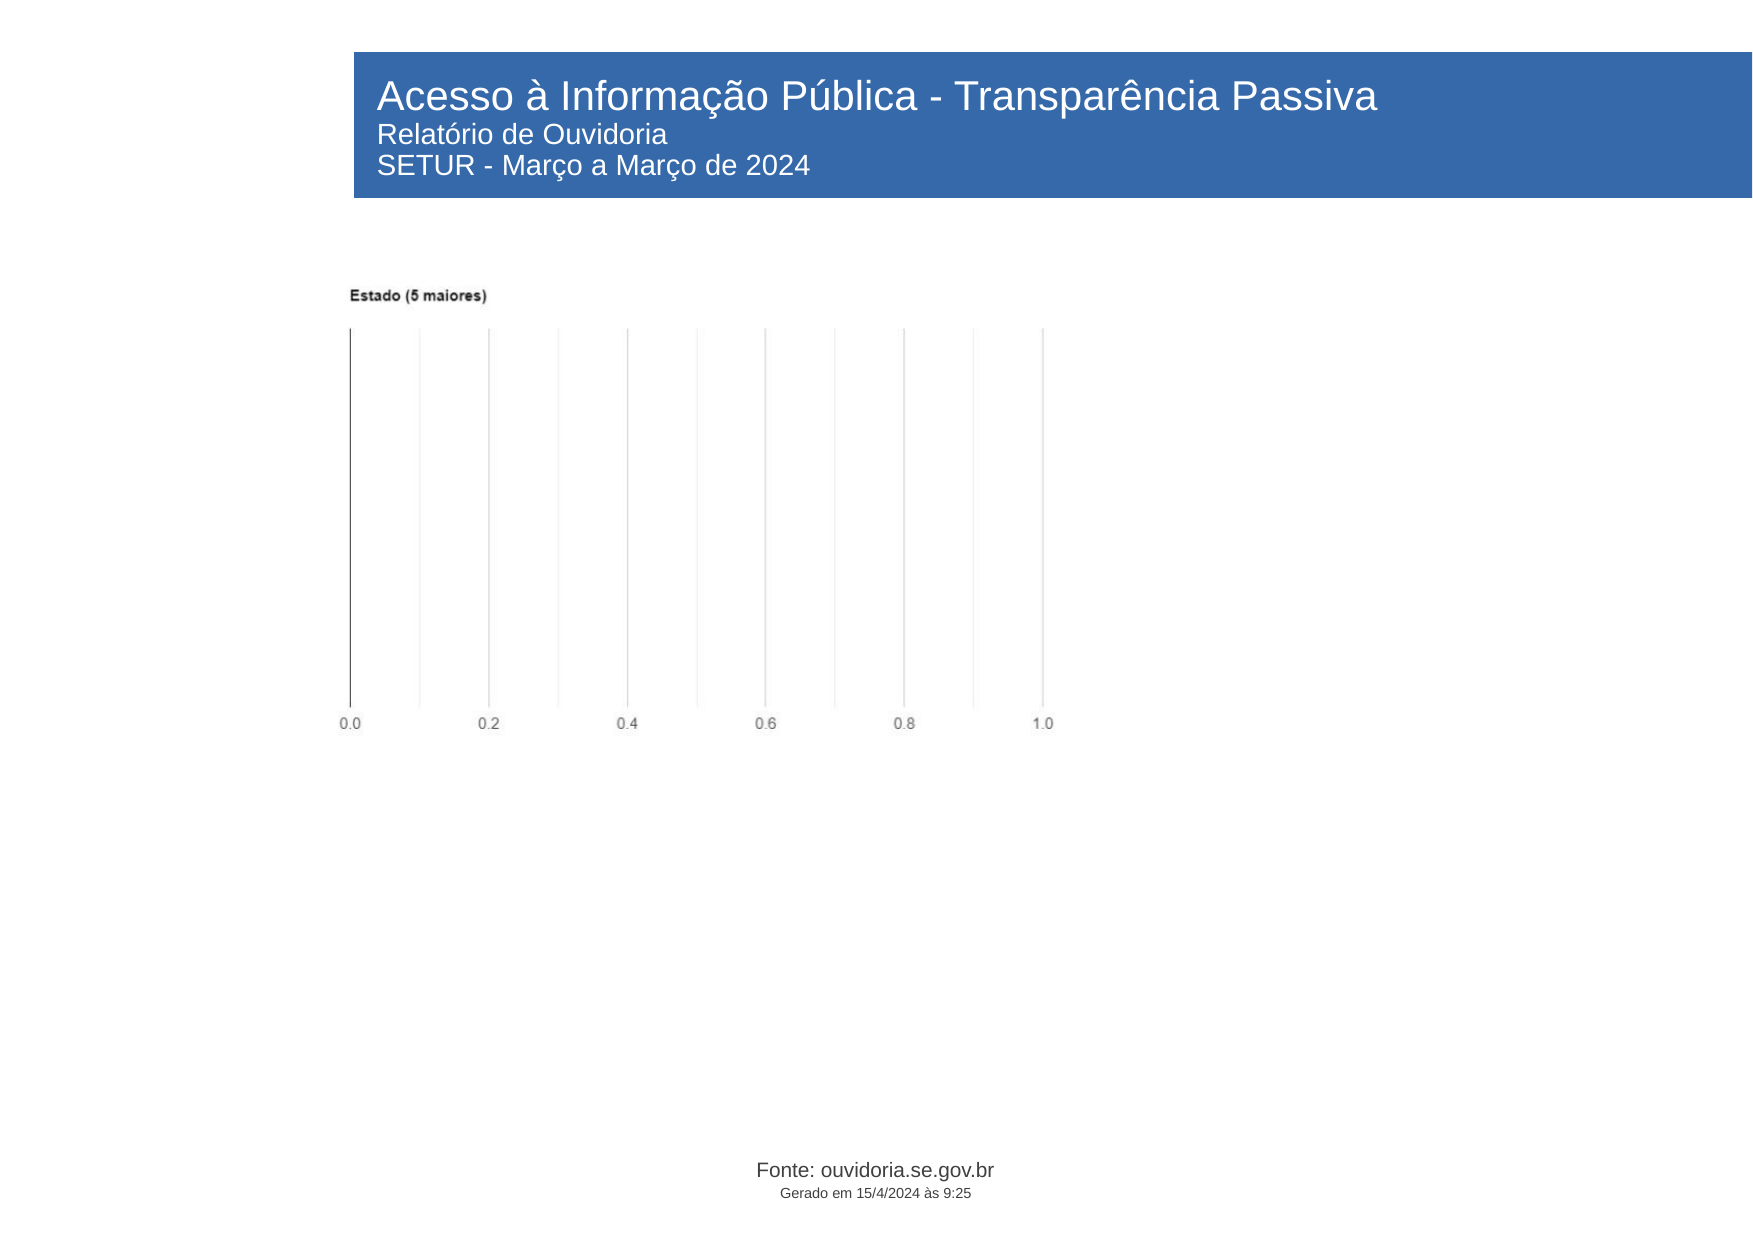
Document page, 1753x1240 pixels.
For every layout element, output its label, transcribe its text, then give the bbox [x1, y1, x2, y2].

text_box [155, 211, 1599, 1028]
text_box Fonte: ouvidoria.se.gov.br [756, 1158, 1023, 1188]
text_box Gerado em 15/4/2024 às 9:25 [780, 1184, 999, 1208]
text_box [354, 52, 1752, 198]
text_box Acesso à Informação Pública - Transparência Passiva Relatório de Ouvidoria SETUR - Março a Março de 2024 [376, 72, 1403, 186]
